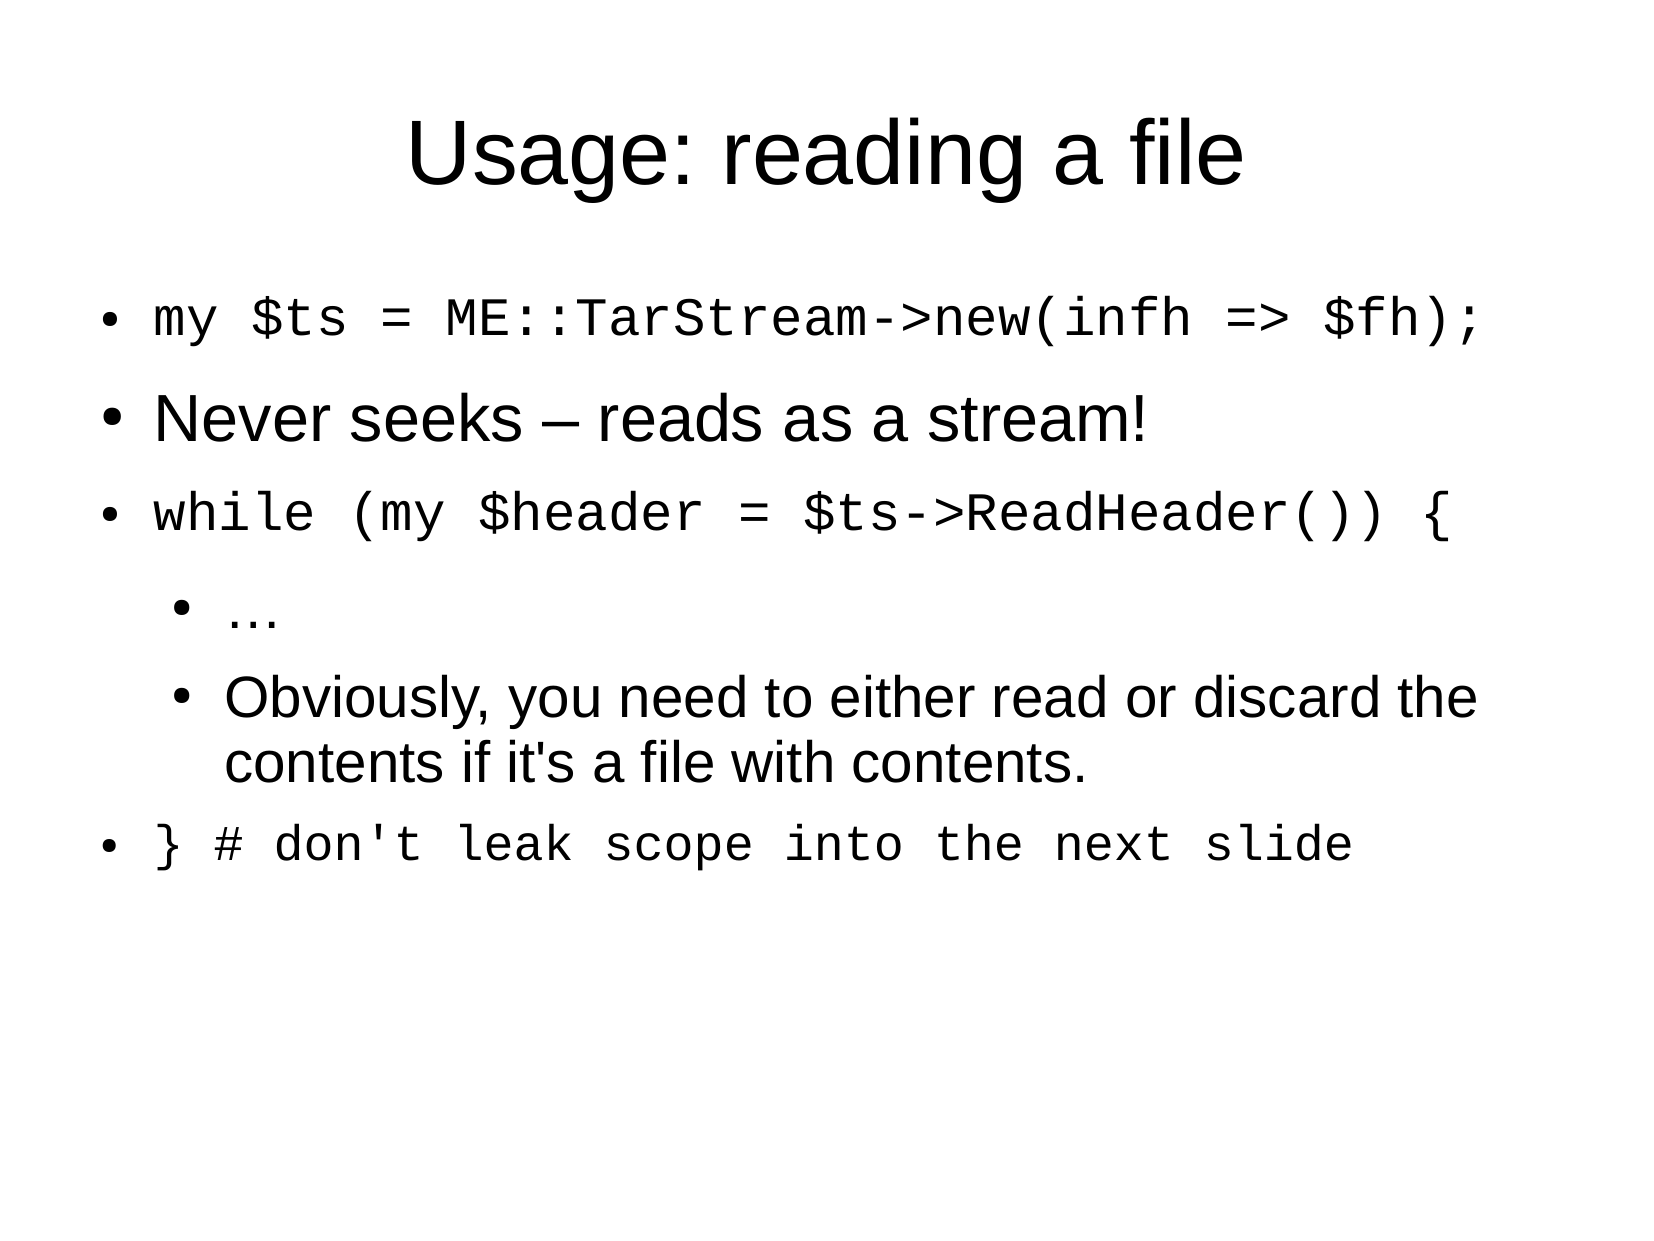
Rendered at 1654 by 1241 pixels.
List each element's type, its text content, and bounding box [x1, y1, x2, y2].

list my $ts = ME::TarStream->new(infh => $fh); Never seeks – reads as a stream! while (my $header = $ts->ReadHeader()) { … Obviously, you need to either read or discard the contents if it's a file with contents. } # don't leak scope into the next slide [82, 290, 1571, 1109]
title Usage: reading a file [82, 49, 1571, 257]
